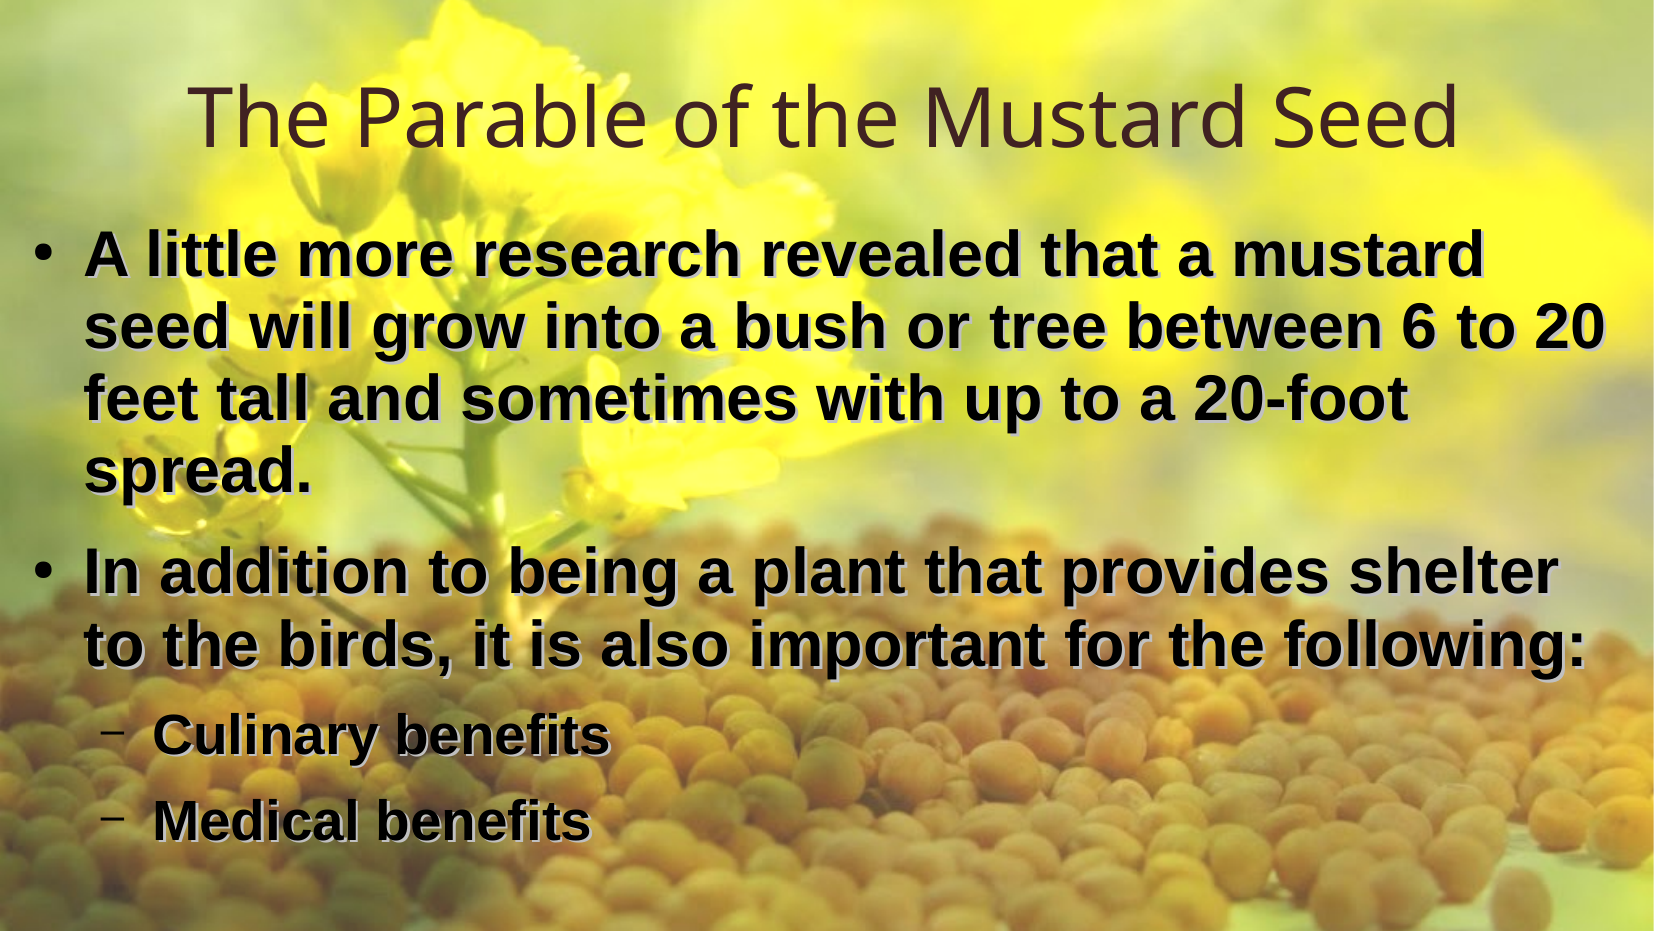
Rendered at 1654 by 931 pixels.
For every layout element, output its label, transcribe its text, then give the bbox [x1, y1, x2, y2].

picture [0, 0, 1654, 931]
list A little more research revealed that a mustard seed will grow into a bush or tree between 6 to 20 feet tall and sometimes with up to a 20-foot spread. In addition to being a plant that provides shelter to the birds, it is also important for the following: Culinary benefits Medical benefits [15, 217, 1636, 916]
title The Parable of the Mustard Seed [15, 37, 1636, 193]
